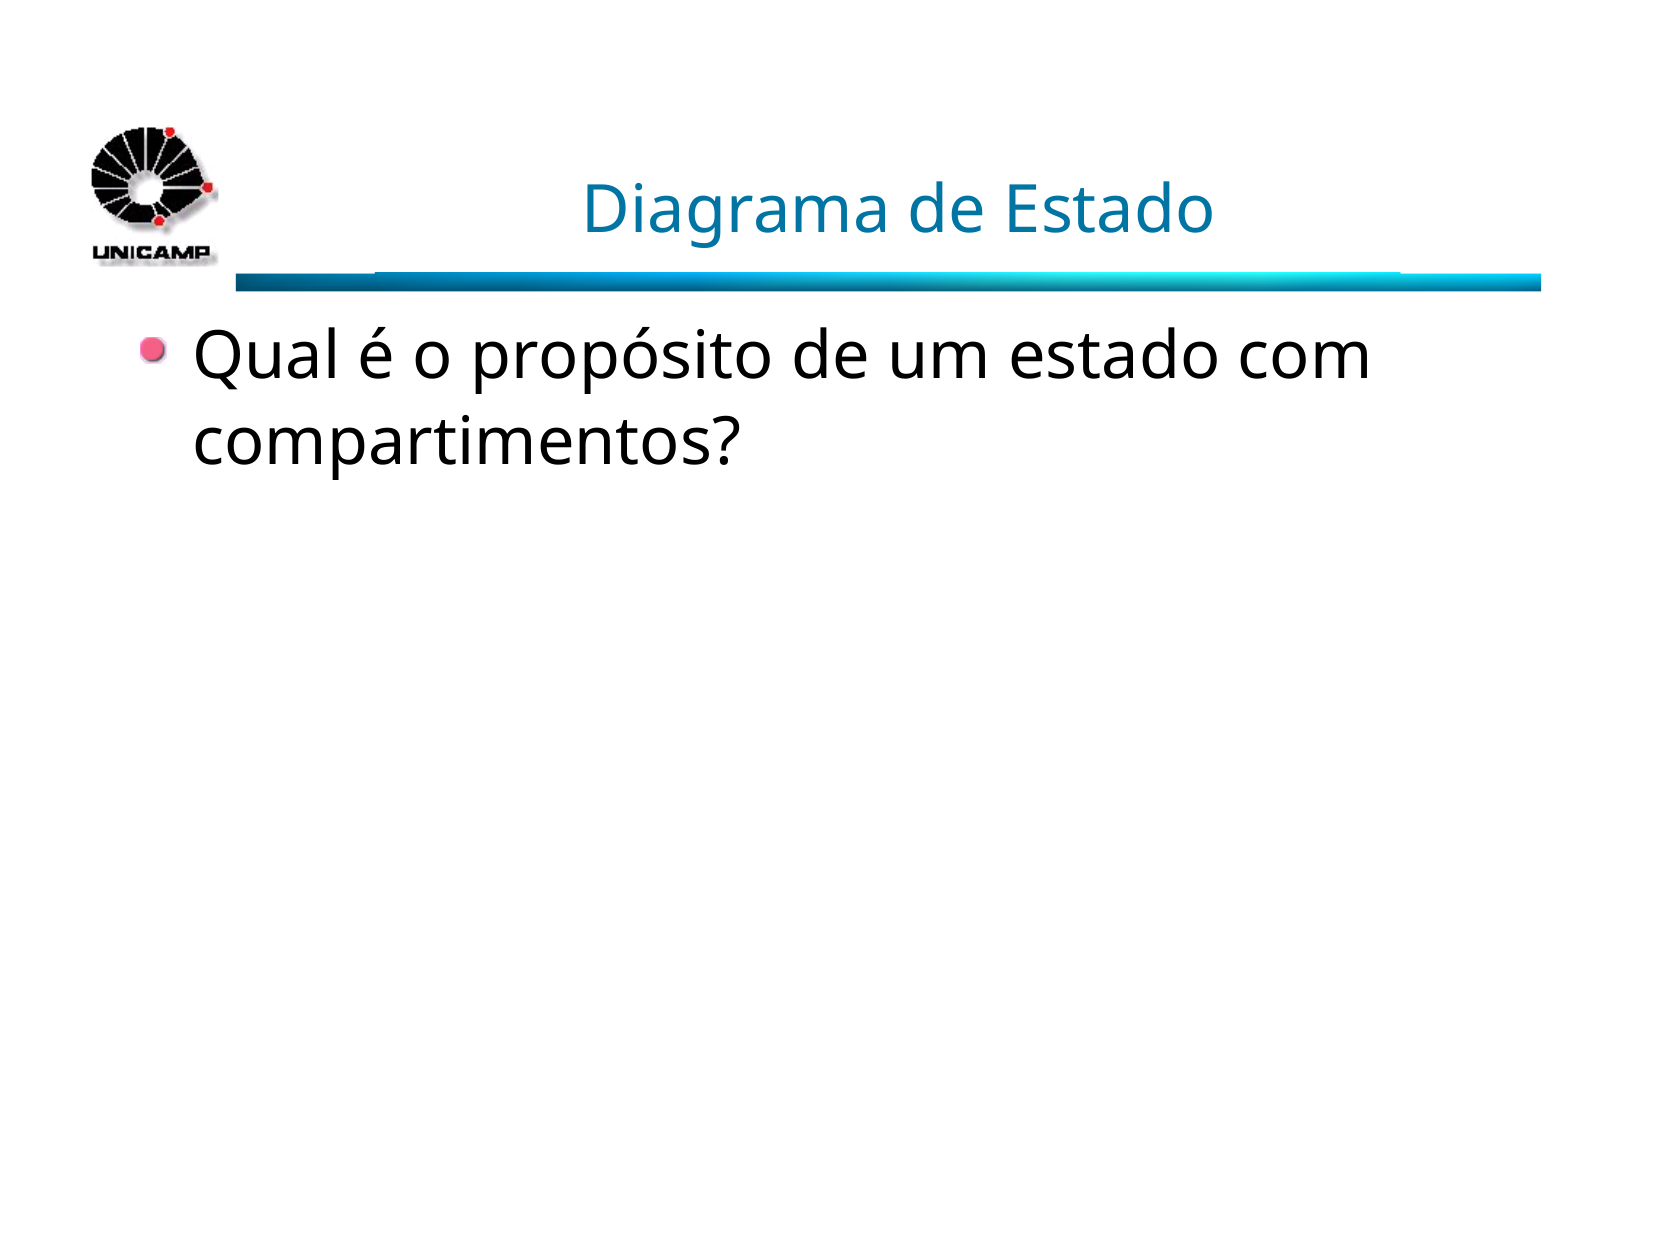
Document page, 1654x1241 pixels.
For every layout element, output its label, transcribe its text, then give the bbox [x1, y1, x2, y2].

picture [125, 272, 1654, 295]
list Qual é o propósito de um estado com compartimentos? [121, 309, 1534, 1182]
title Diagrama de Estado [264, 42, 1534, 250]
